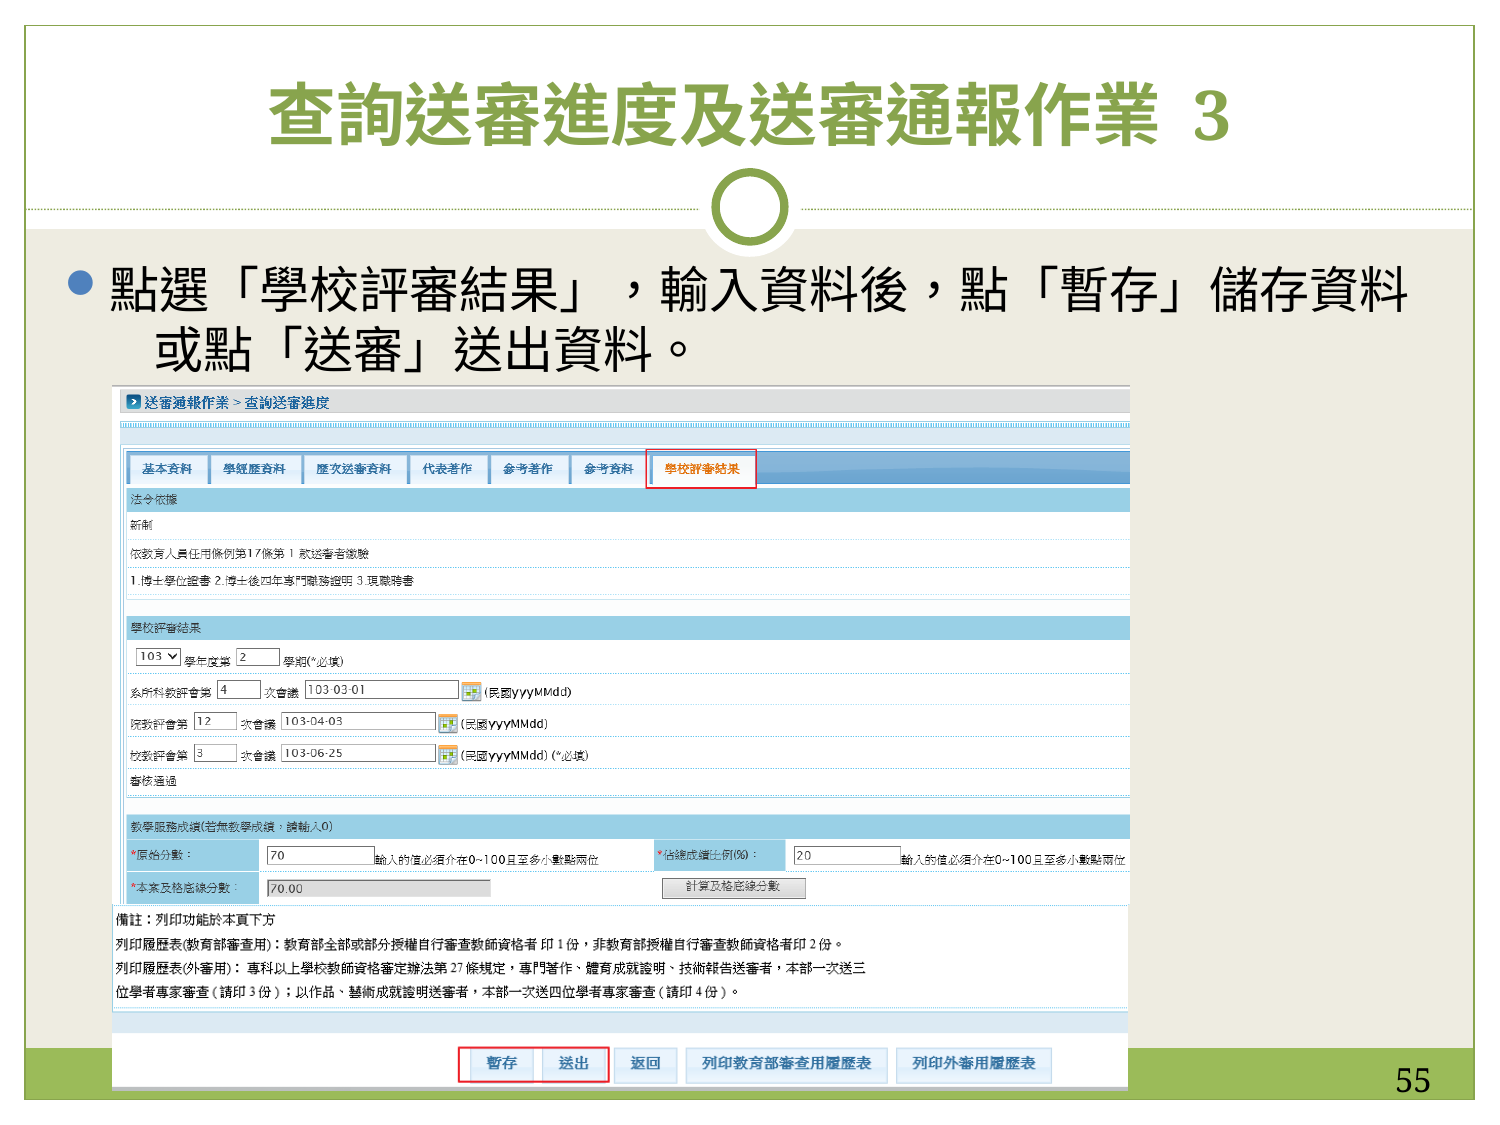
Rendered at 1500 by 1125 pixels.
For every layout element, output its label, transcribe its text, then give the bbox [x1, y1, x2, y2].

list 點選「學校評審結果」，輸入資料後，點「暫存」儲存資料或點「送審」送出資料。 [49, 250, 1445, 1001]
picture [112, 385, 1130, 1091]
text_box [1376, 1045, 1452, 1118]
title 查詢送審進度及送審通報作業 3 [49, 37, 1450, 162]
